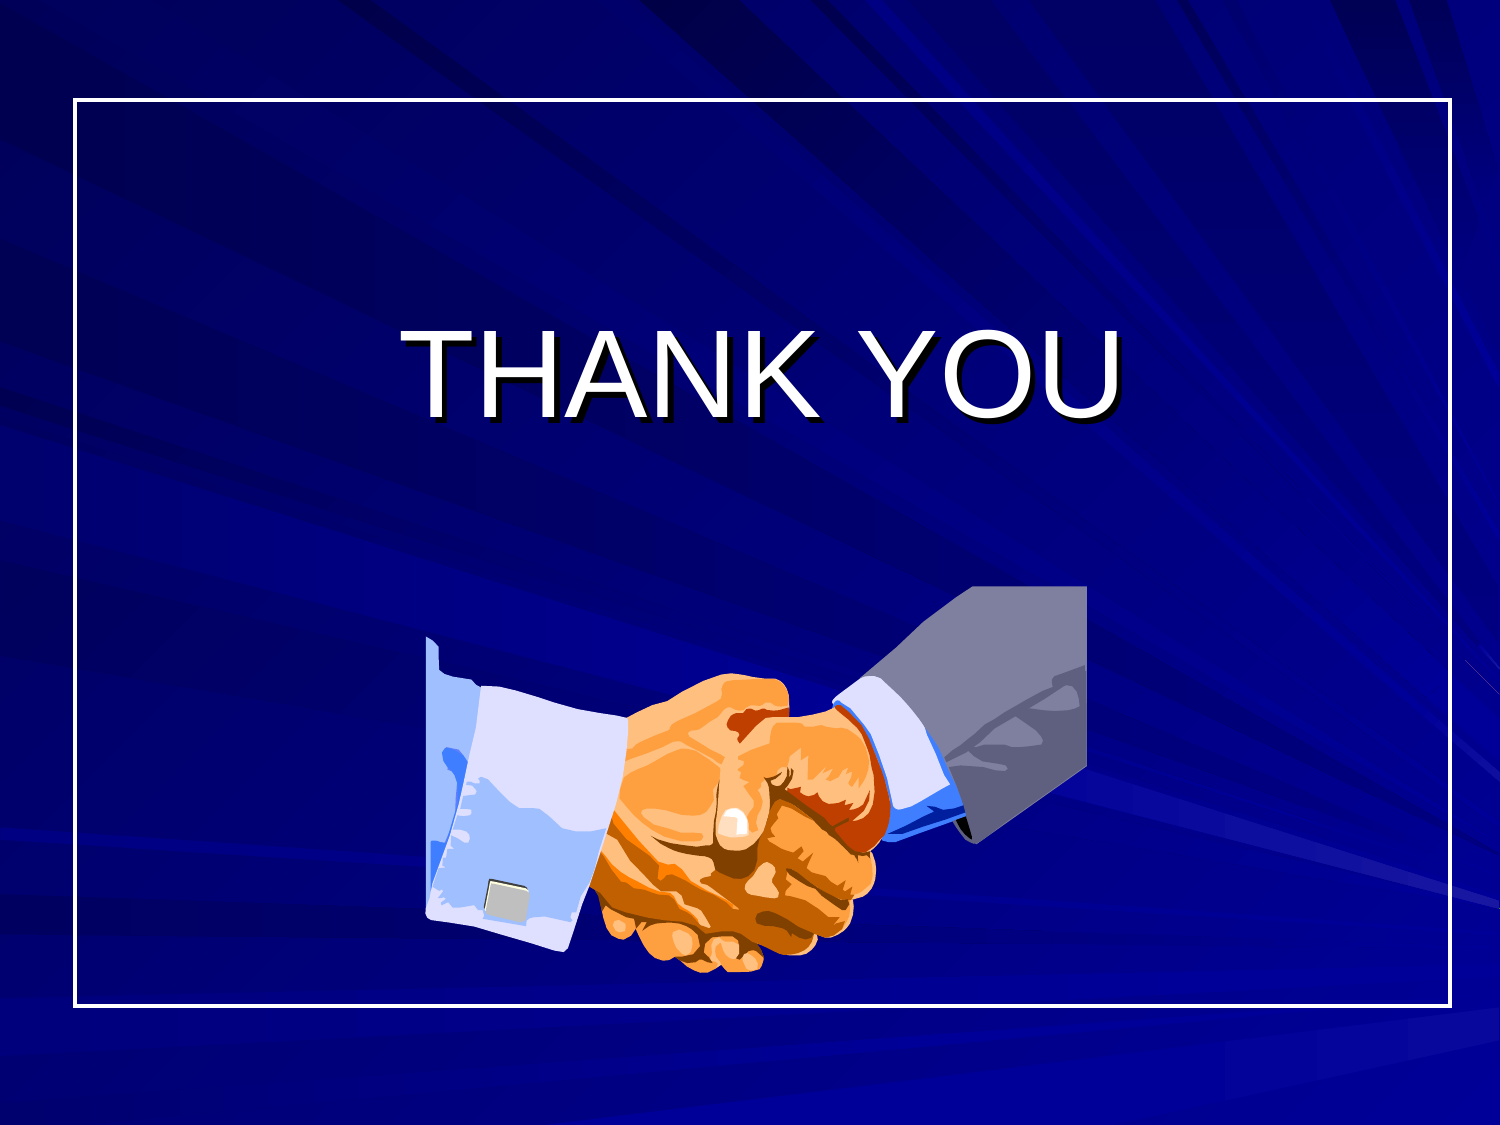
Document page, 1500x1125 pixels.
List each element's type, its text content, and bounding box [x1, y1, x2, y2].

list THANK YOU [74, 99, 1450, 1006]
chart [425, 586, 1088, 973]
